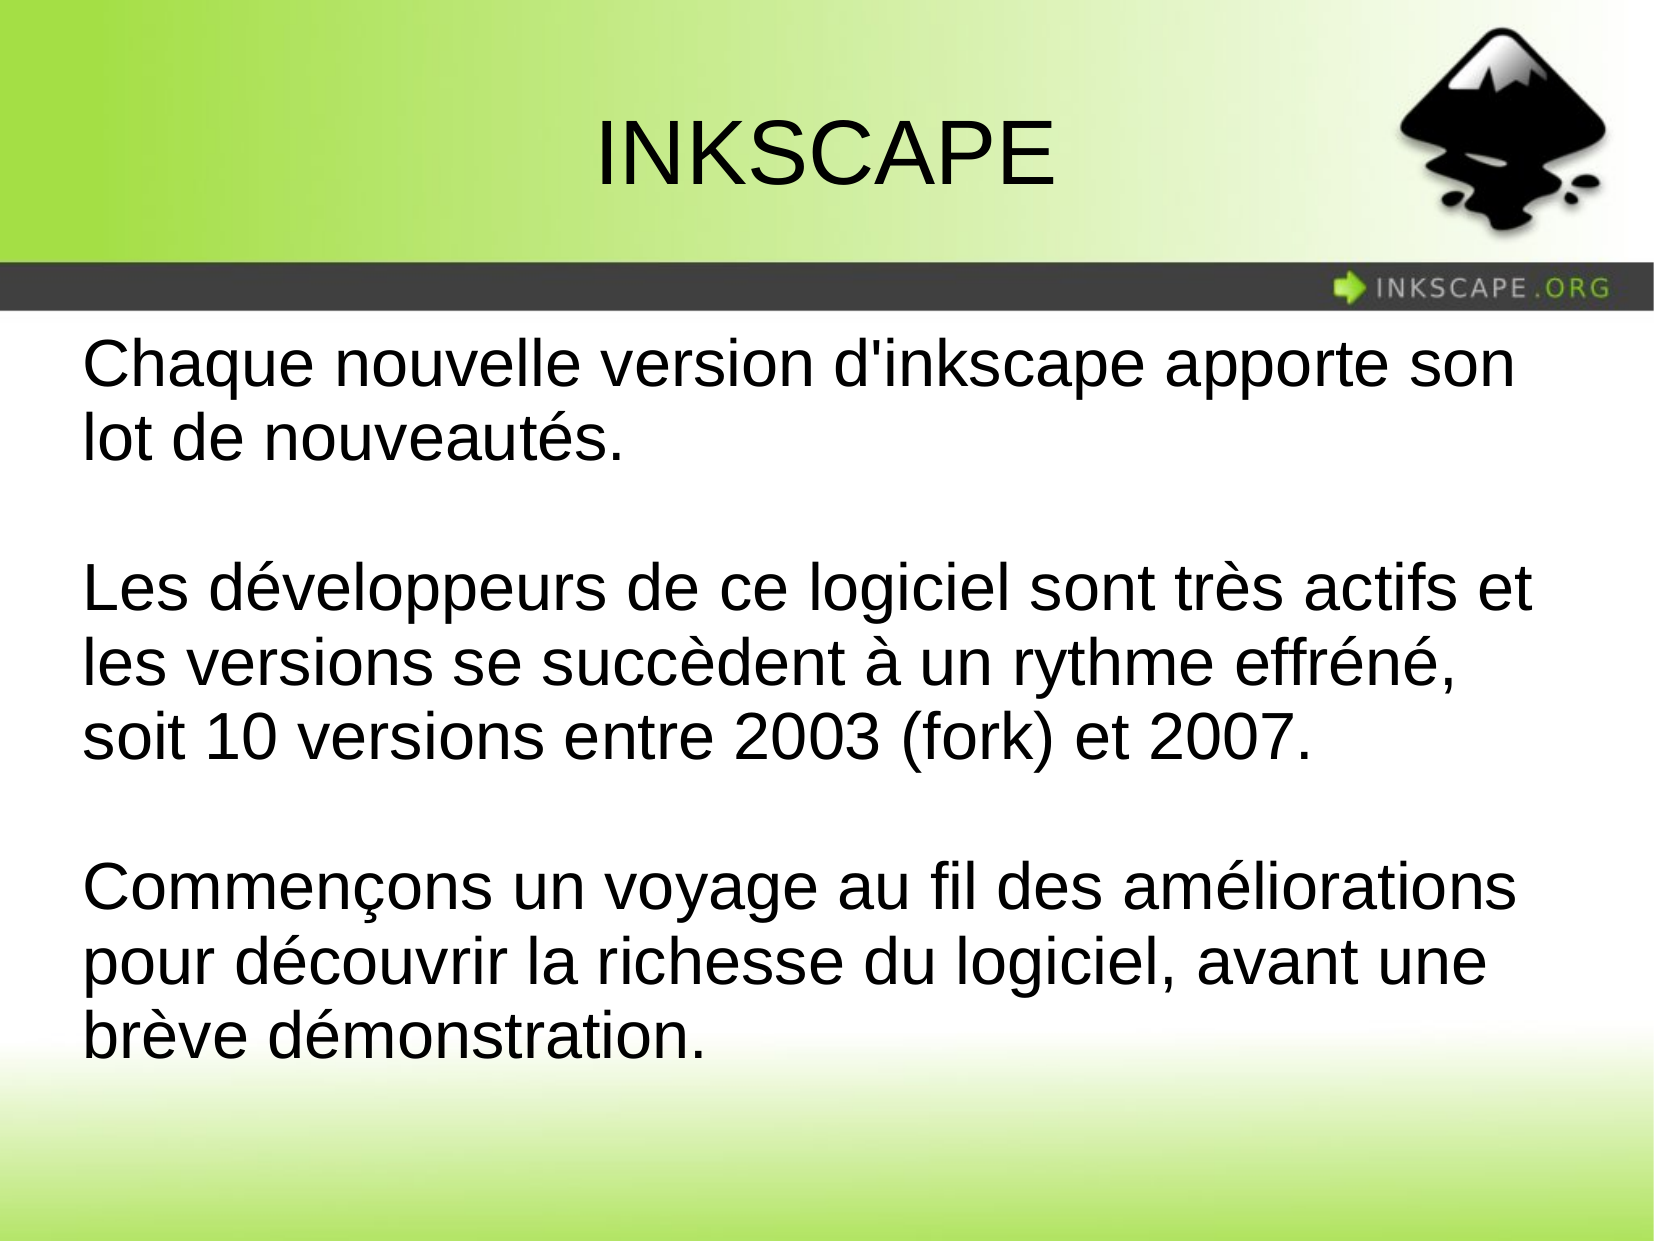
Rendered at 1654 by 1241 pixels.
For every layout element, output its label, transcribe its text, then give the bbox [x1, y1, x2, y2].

subtitle Chaque nouvelle version d'inkscape apporte son lot de nouveautés. Les développeurs de ce logiciel sont très actifs et les versions se succèdent à un rythme effréné, soit 10 versions entre 2003 (fork) et 2007. Commençons un voyage au fil des améliorations pour découvrir la richesse du logiciel, avant une brève démonstration. [82, 290, 1571, 1109]
picture [0, 0, 1654, 1241]
title INKSCAPE [82, 49, 1571, 257]
